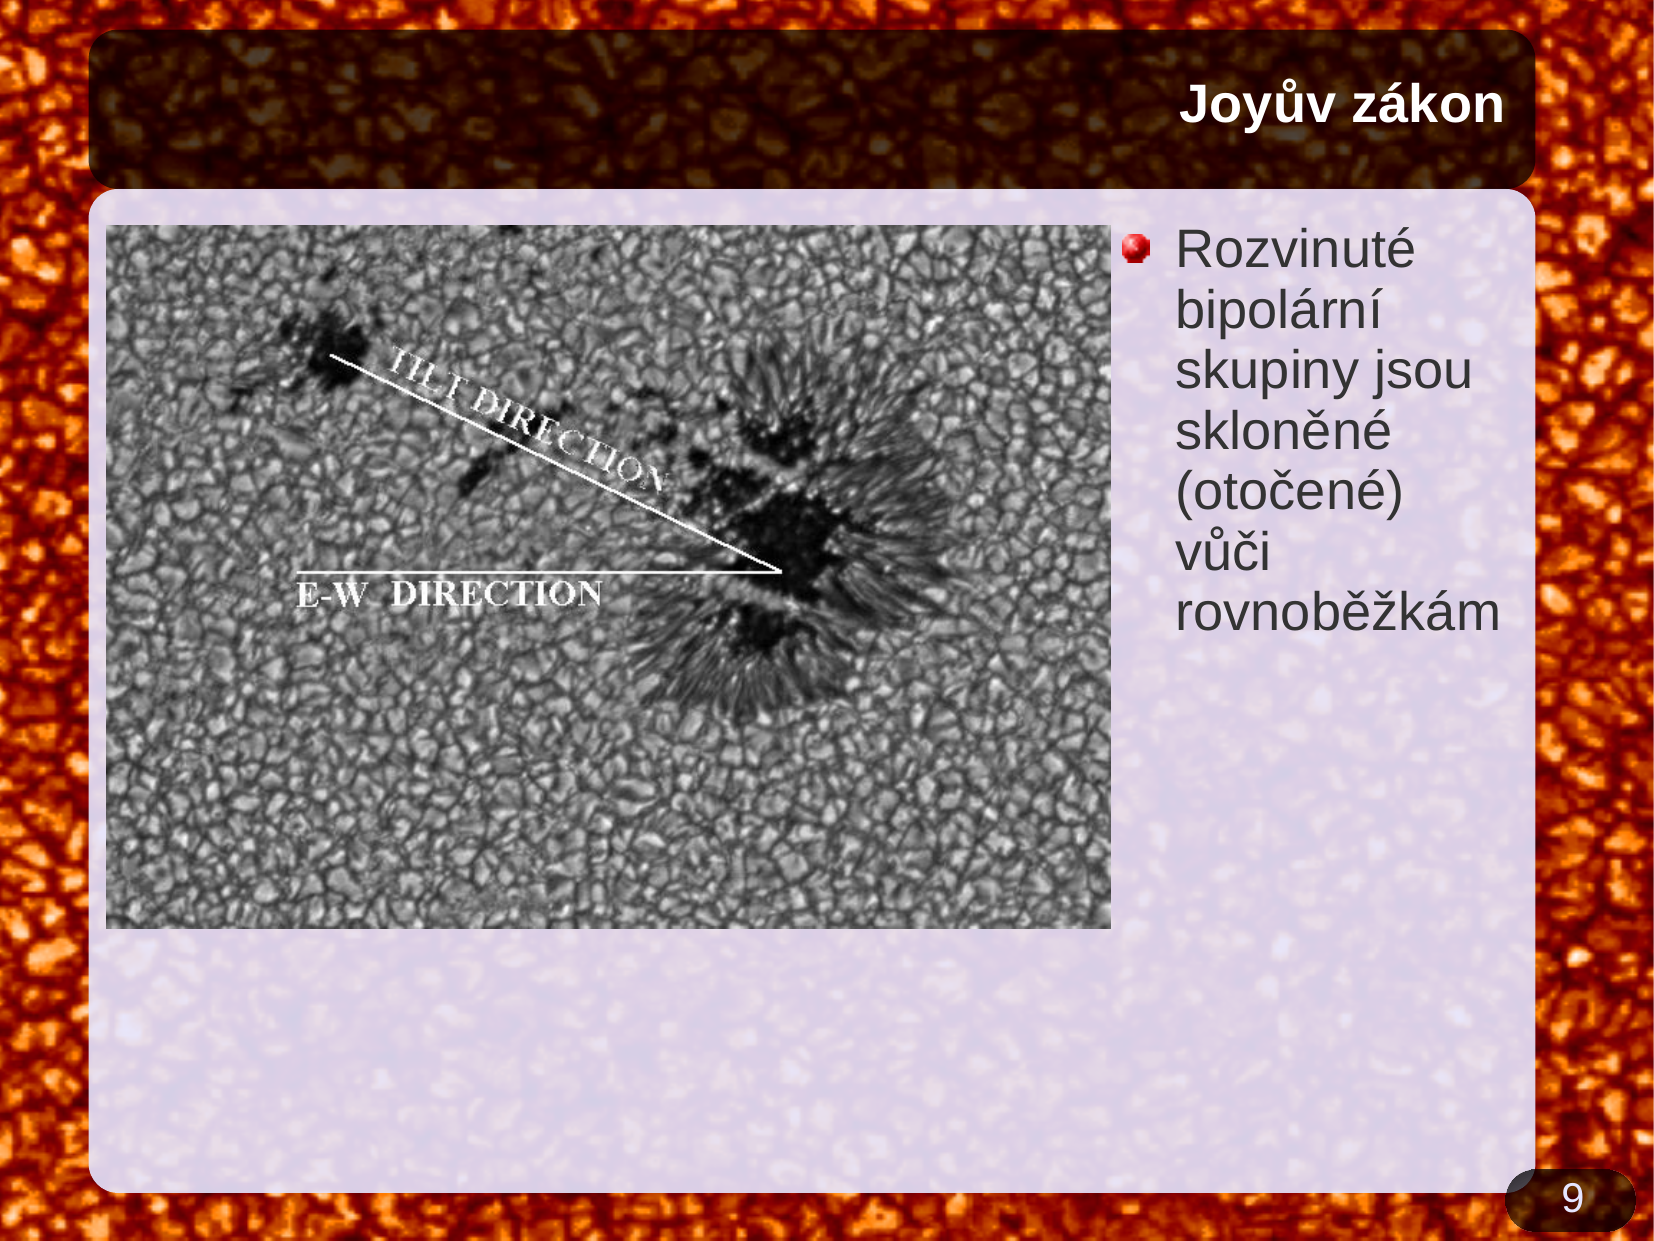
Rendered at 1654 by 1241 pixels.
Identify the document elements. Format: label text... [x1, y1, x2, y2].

picture [0, 0, 1654, 1241]
title Joyův zákon [118, 59, 1506, 148]
list Rozvinuté bipolární skupiny jsou skloněné (otočené) vůči rovnoběžkám [1122, 218, 1506, 1164]
